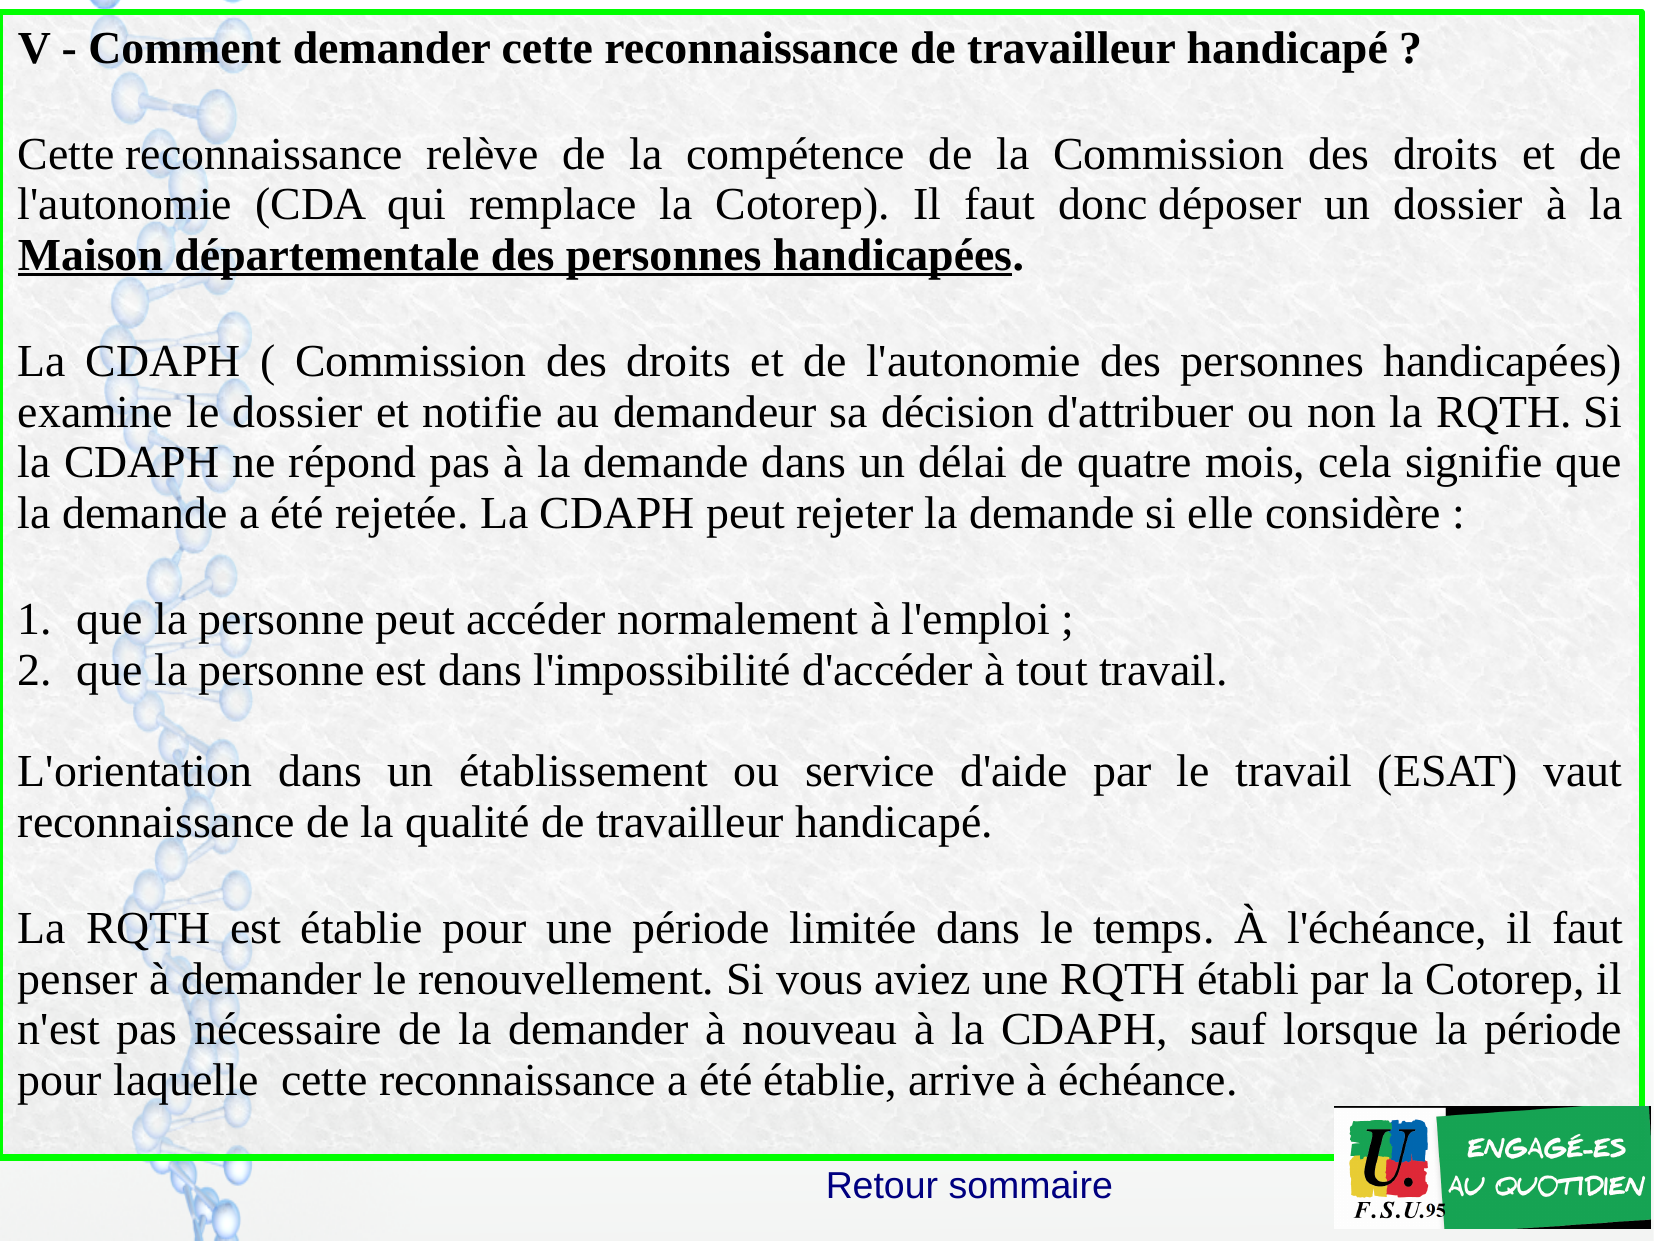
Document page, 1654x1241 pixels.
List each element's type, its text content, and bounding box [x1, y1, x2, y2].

text_box V - Comment demander cette reconnaissance de travailleur handicapé ? Cette reconnaissance relève de la compétence de la Commission des droits et de l'autonomie (CDA qui remplace la Cotorep). Il faut donc déposer un dossier à la Maison départementale des personnes handicapées. La CDAPH ( Commission des droits et de l'autonomie des personnes handicapées) examine le dossier et notifie au demandeur sa décision d'attribuer ou non la RQTH. Si la CDAPH ne répond pas à la demande dans un délai de quatre mois, cela signifie que la demande a été rejetée. La CDAPH peut rejeter la demande si elle considère : que la personne peut accéder normalement à l'emploi ; que la personne est dans l'impossibilité d'accéder à tout travail. L'orientation dans un établissement ou service d'aide par le travail (ESAT) vaut reconnaissance de la qualité de travailleur handicapé. La RQTH est établie pour une période limitée dans le temps. À l'échéance, il faut penser à demander le renouvellement. Si vous aviez une RQTH établi par la Cotorep, il n'est pas nécessaire de la demander à nouveau à la CDAPH, sauf lorsque la période pour laquelle cette reconnaissance a été établie, arrive à échéance. [0, 11, 1642, 1158]
picture [0, 0, 1654, 1241]
text_box Retour sommaire [811, 1157, 1158, 1228]
